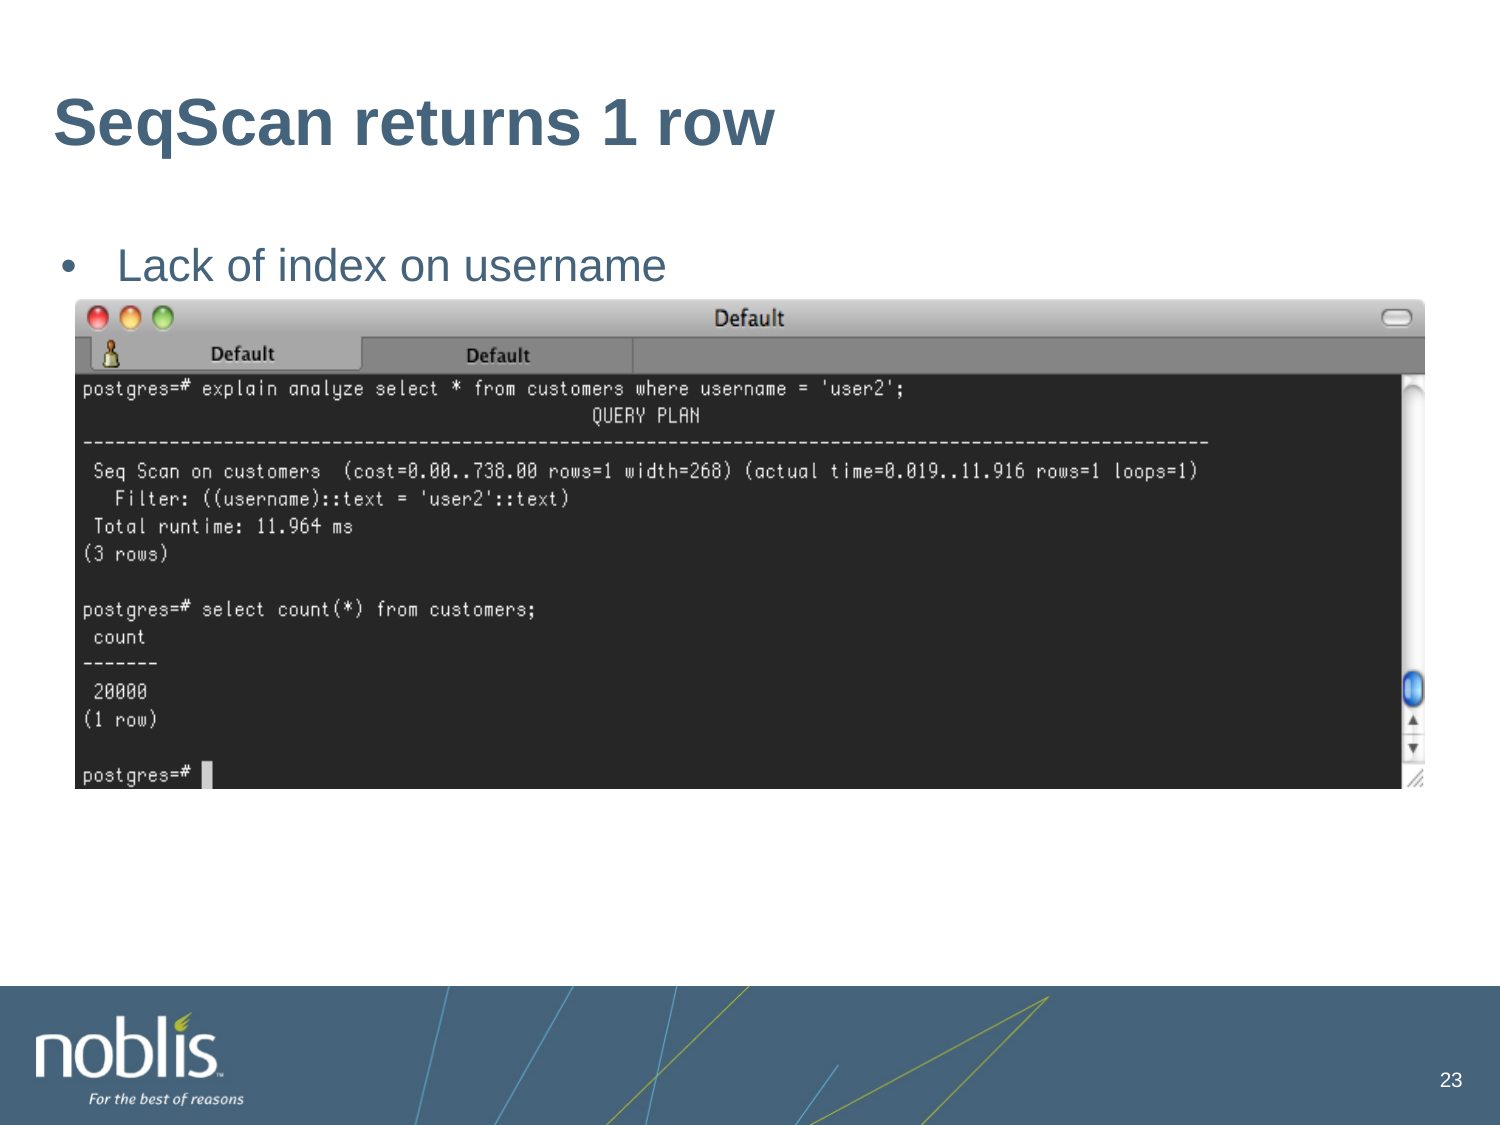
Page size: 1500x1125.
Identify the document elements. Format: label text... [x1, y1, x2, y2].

picture [75, 299, 1425, 789]
picture [0, 986, 1500, 1125]
title SeqScan returns 1 row [53, 38, 1438, 211]
list Lack of index on username [60, 239, 1437, 376]
